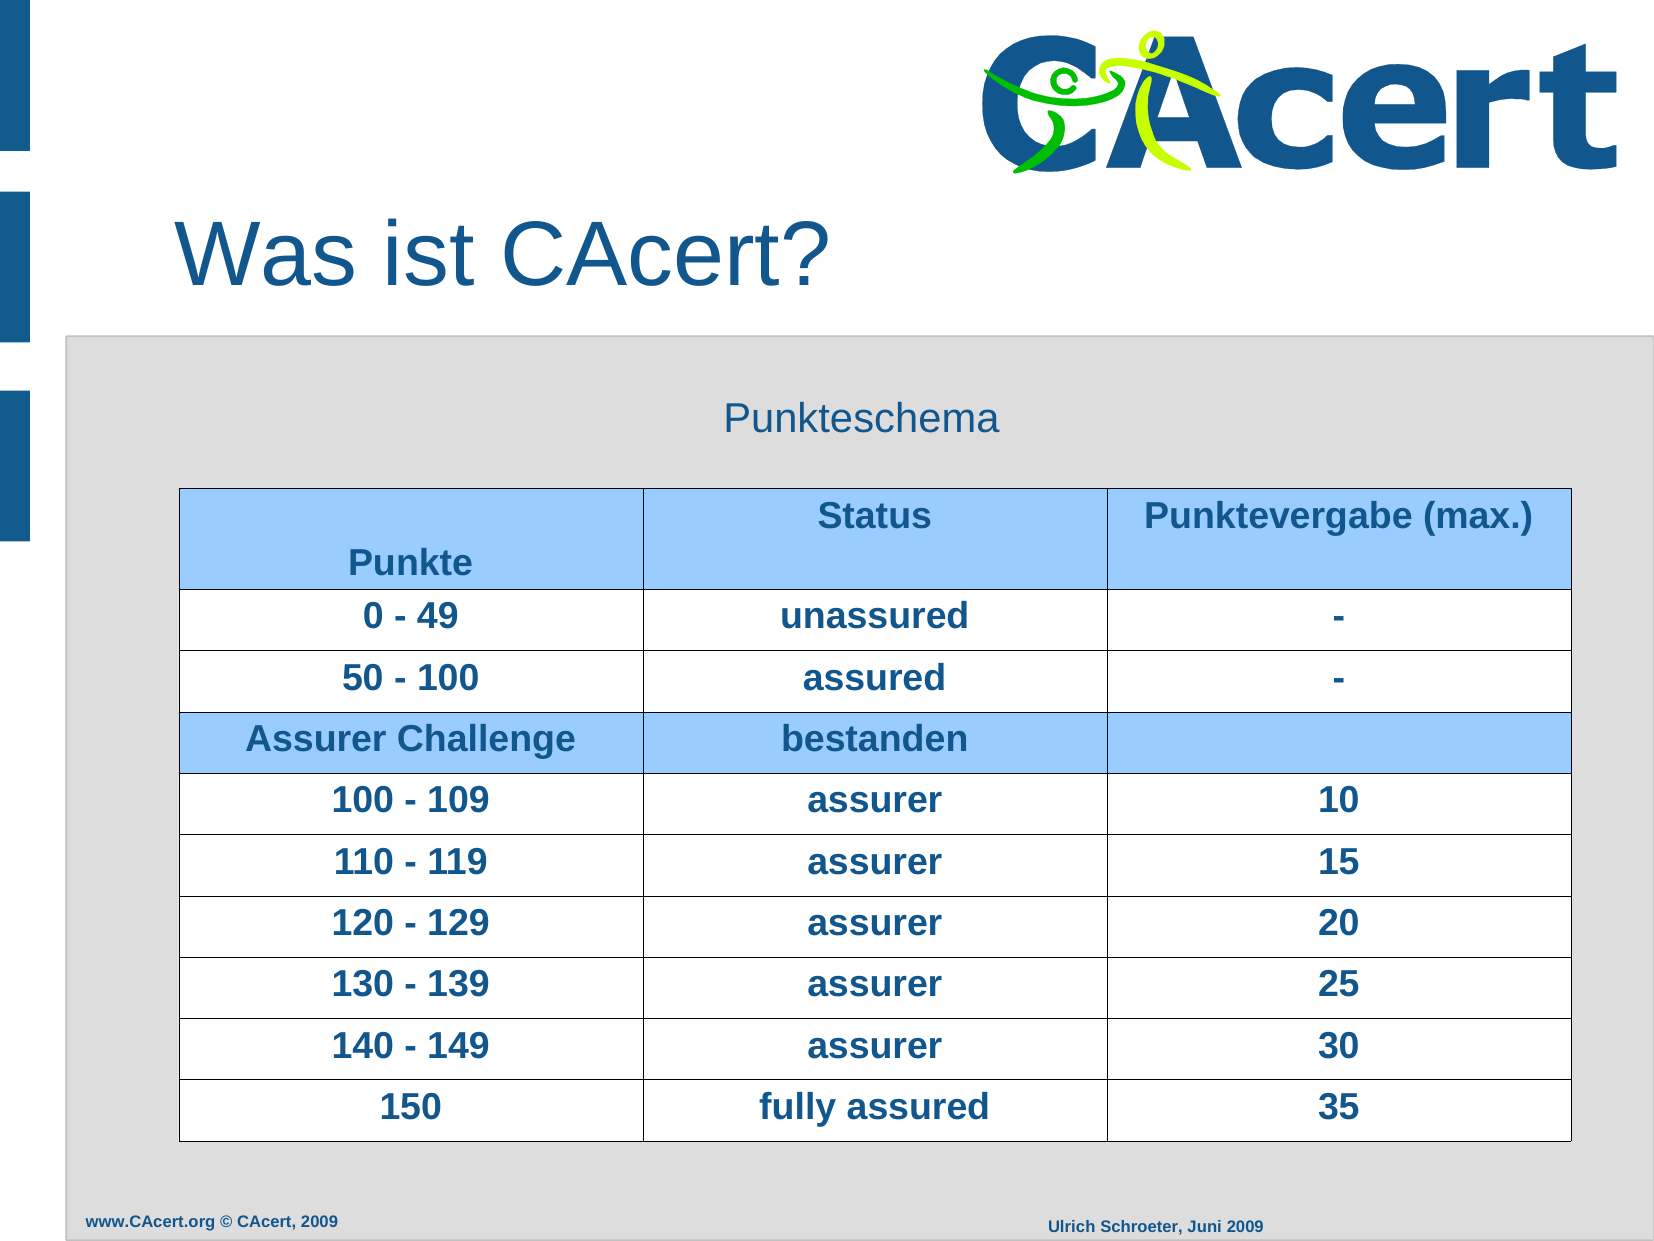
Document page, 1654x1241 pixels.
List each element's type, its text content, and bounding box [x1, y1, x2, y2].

table_cell 120 - 129 [180, 897, 643, 957]
table_cell 30 [1108, 1019, 1571, 1079]
table_cell assured [644, 651, 1107, 712]
table_cell fully assured [644, 1080, 1107, 1141]
table_cell assurer [644, 835, 1107, 896]
table_cell 50 - 100 [180, 651, 643, 712]
table_cell 25 [1108, 958, 1571, 1018]
table_cell assurer [644, 774, 1107, 834]
table_cell 15 [1108, 835, 1571, 896]
table_cell bestanden [644, 713, 1107, 773]
table_header Status [644, 489, 1107, 589]
table_cell 10 [1108, 774, 1571, 834]
table_header Punktevergabe (max.) [1108, 489, 1571, 589]
table_cell - [1108, 651, 1571, 712]
table_cell unassured [644, 590, 1107, 650]
table_cell assurer [644, 958, 1107, 1018]
table_cell 150 [180, 1080, 643, 1141]
table_cell 140 - 149 [180, 1019, 643, 1079]
text_box Was ist CAcert? [118, 195, 837, 313]
table_cell assurer [644, 897, 1107, 957]
table_cell Assurer Challenge [180, 713, 643, 773]
table_cell 35 [1108, 1080, 1571, 1141]
table_cell [1108, 713, 1571, 773]
text_box Punkteschema [325, 387, 1398, 449]
table_header Punkte [180, 489, 643, 589]
table_cell 100 - 109 [180, 774, 643, 834]
table_cell 0 - 49 [180, 590, 643, 650]
table_cell 130 - 139 [180, 958, 643, 1018]
table_cell 110 - 119 [180, 835, 643, 896]
table_cell 20 [1108, 897, 1571, 957]
table_cell assurer [644, 1019, 1107, 1079]
table_cell - [1108, 590, 1571, 650]
